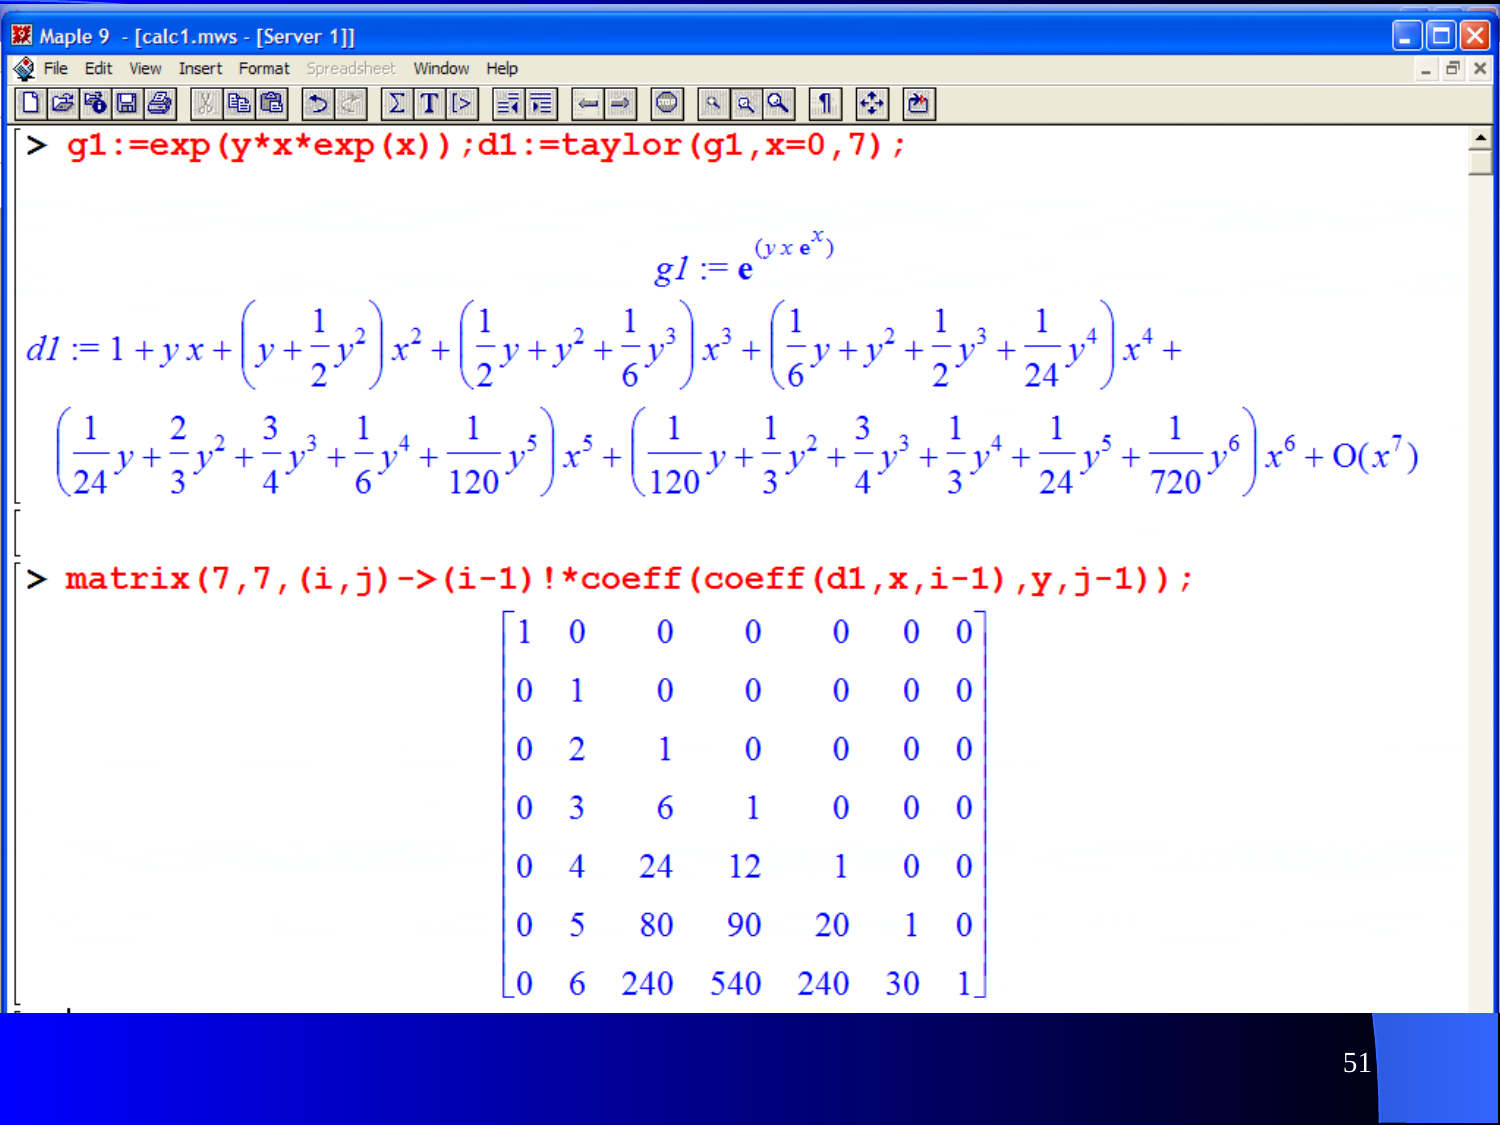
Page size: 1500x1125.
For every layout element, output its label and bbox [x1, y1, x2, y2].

picture [0, 4, 1500, 1013]
